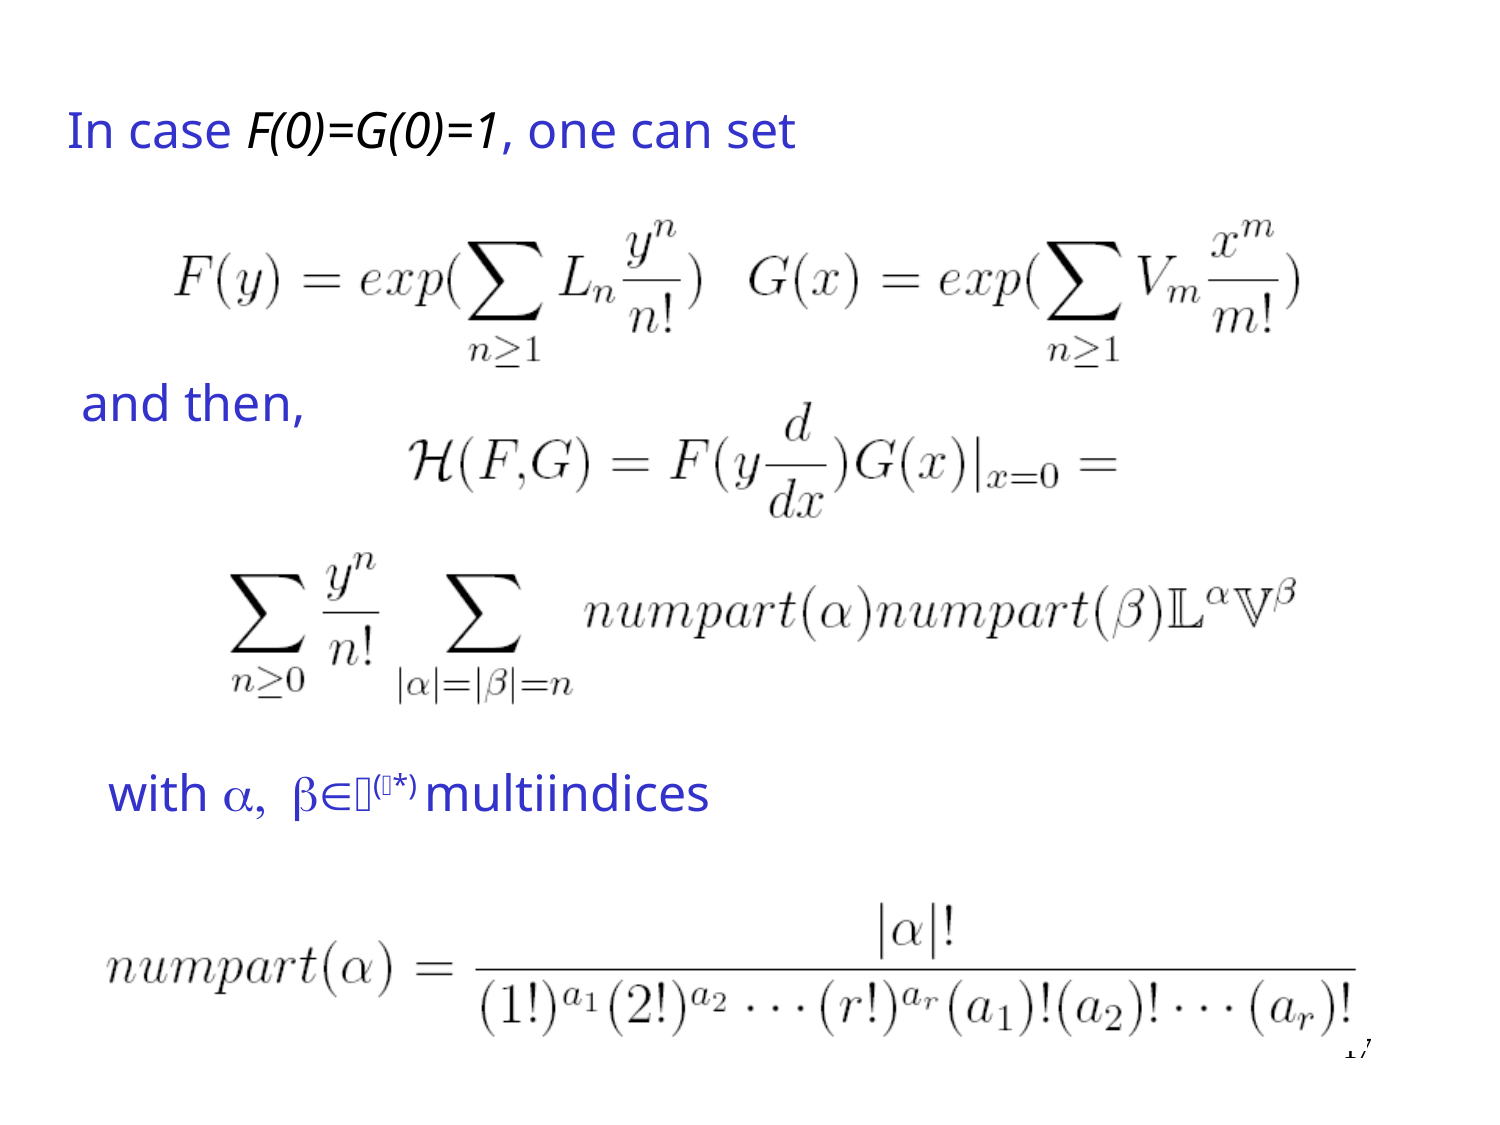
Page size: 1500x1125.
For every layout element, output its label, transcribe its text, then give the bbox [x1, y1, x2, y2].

picture [174, 209, 1307, 377]
picture [99, 884, 1367, 1051]
text_box with α, β∈(*) multiindices [93, 750, 928, 826]
text_box In case F(0)=G(0)=1, one can set [53, 87, 1477, 178]
text_box and then, [66, 360, 356, 436]
picture [187, 388, 1307, 714]
text_box [206, 501, 443, 633]
